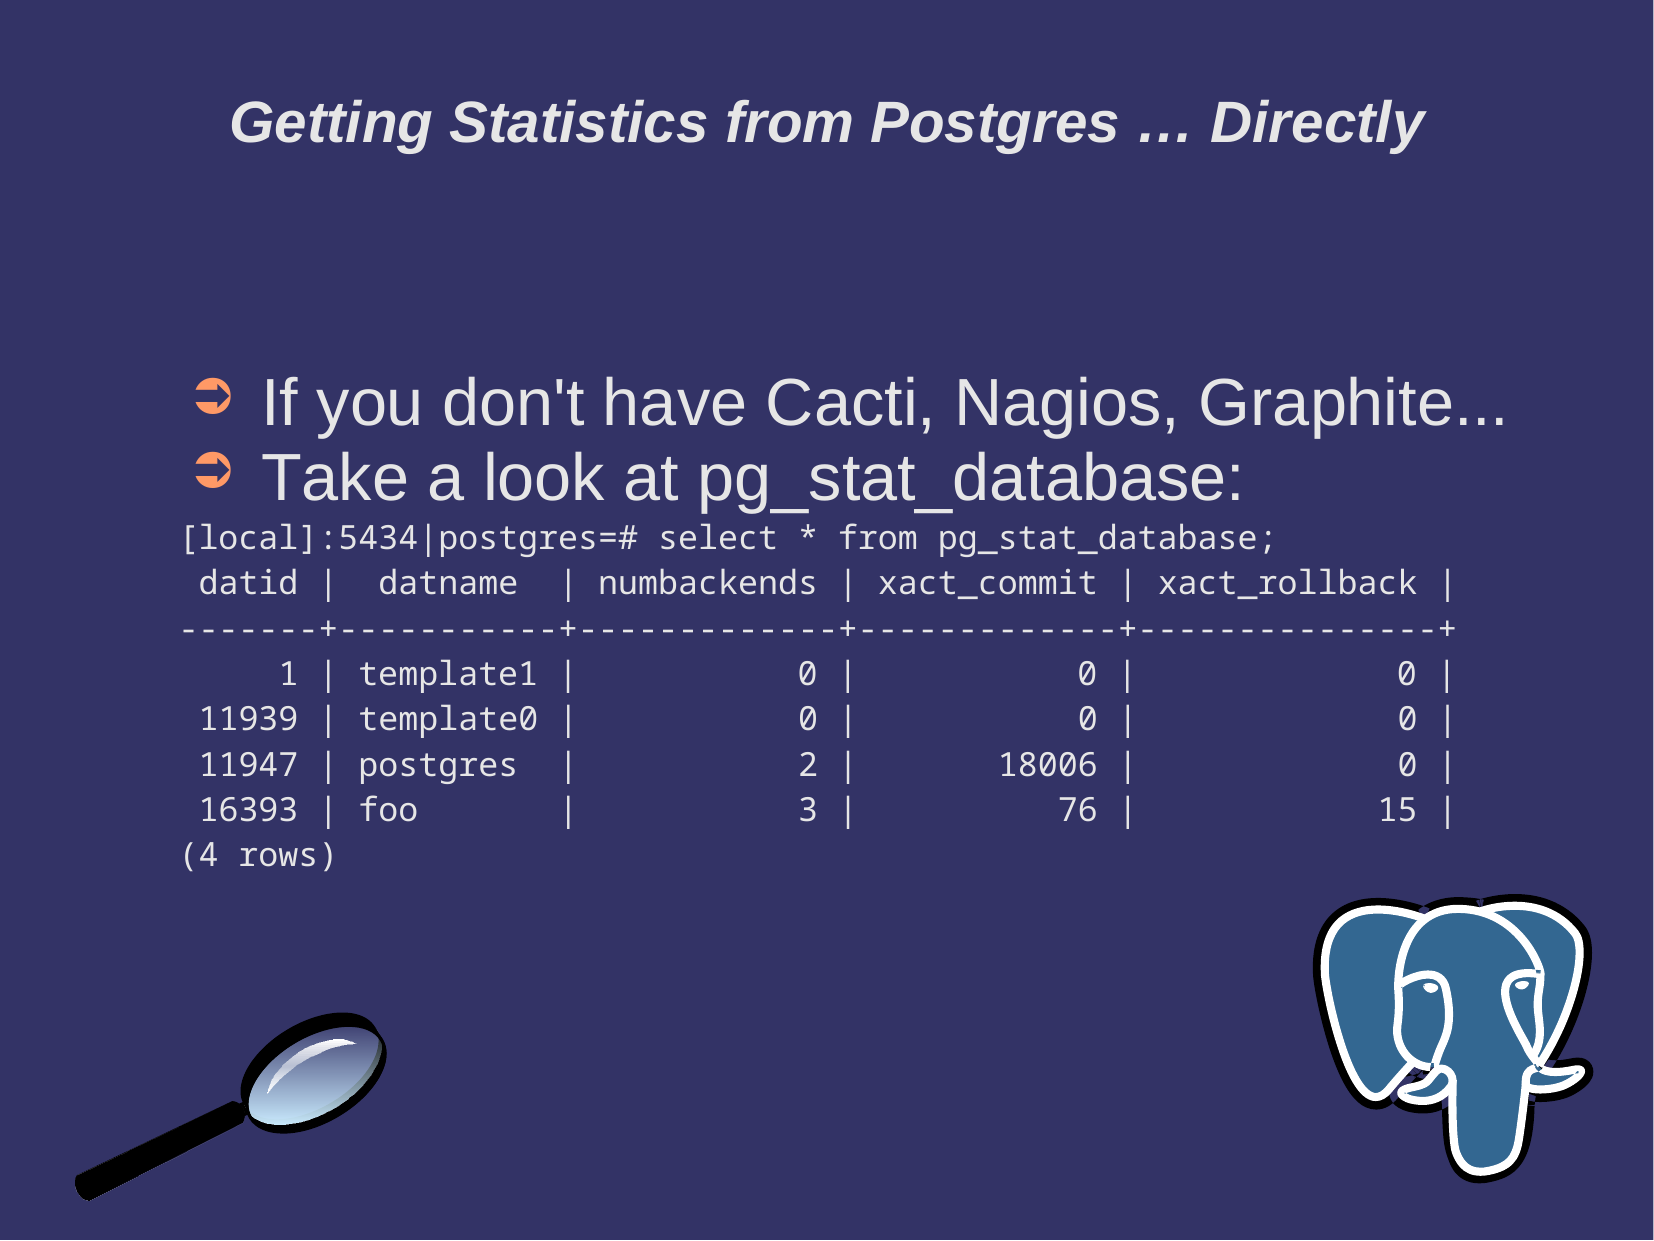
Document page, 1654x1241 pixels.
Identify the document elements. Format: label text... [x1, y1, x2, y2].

list If you don't have Cacti, Nagios, Graphite... Take a look at pg_stat_database: [local]:5434|postgres=# select * from pg_stat_database; datid | datname | numbackends | xact_commit | xact_rollback | -------+-----------+-------------+-------------+---------------+ 1 | template1 | 0 | 0 | 0 | 11939 | template0 | 0 | 0 | 0 | 11947 | postgres | 2 | 18006 | 0 | 16393 | foo | 3 | 76 | 15 | (4 rows) [178, 364, 1570, 1184]
title Getting Statistics from Postgres … Directly [121, 19, 1534, 227]
